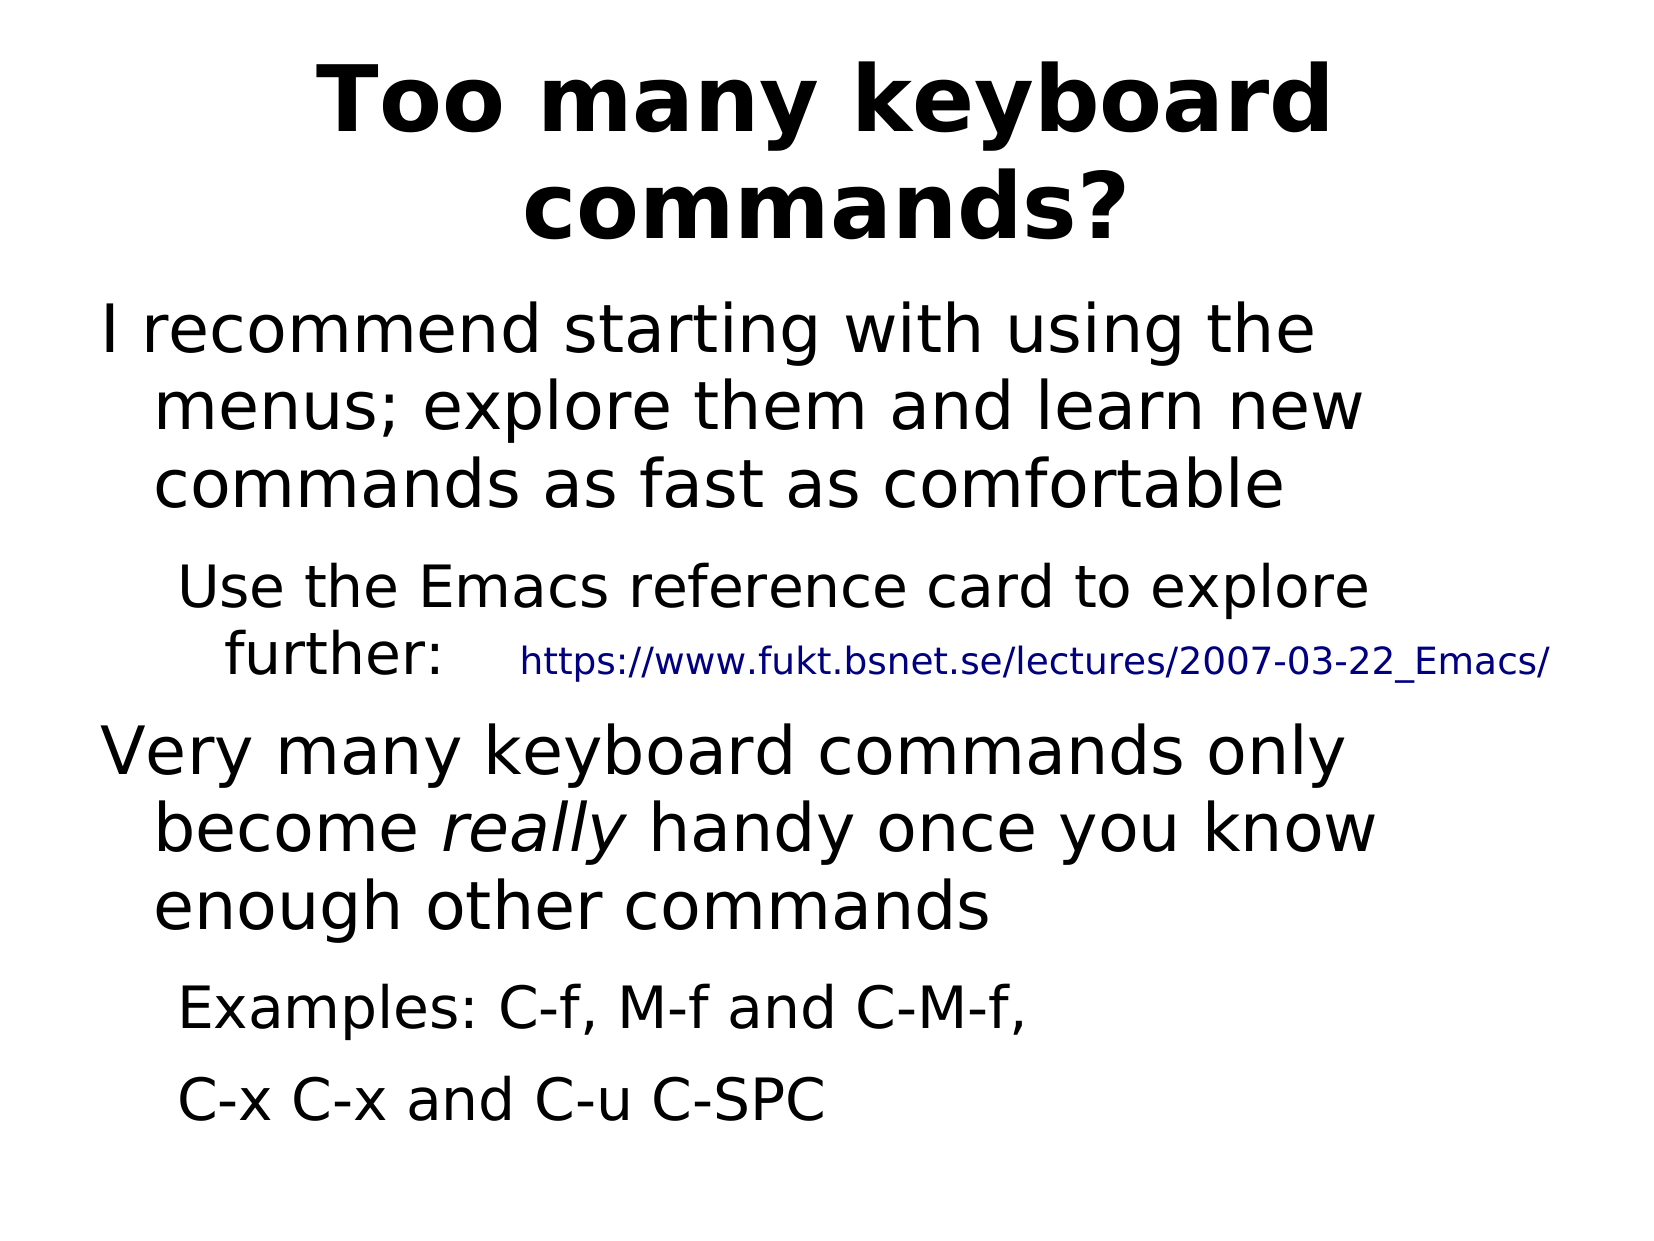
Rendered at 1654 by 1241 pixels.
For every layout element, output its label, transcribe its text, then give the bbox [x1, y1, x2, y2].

list I recommend starting with using the menus; explore them and learn new commands as fast as comfortable Use the Emacs reference card to explore further: https://www.fukt.bsnet.se/lectures/2007-03-22_Emacs/ Very many keyboard commands only become really handy once you know enough other commands Examples: C-f, M-f and C-M-f, C-x C-x and C-u C-SPC [82, 290, 1571, 1135]
title Too many keyboard commands? [82, 45, 1571, 261]
